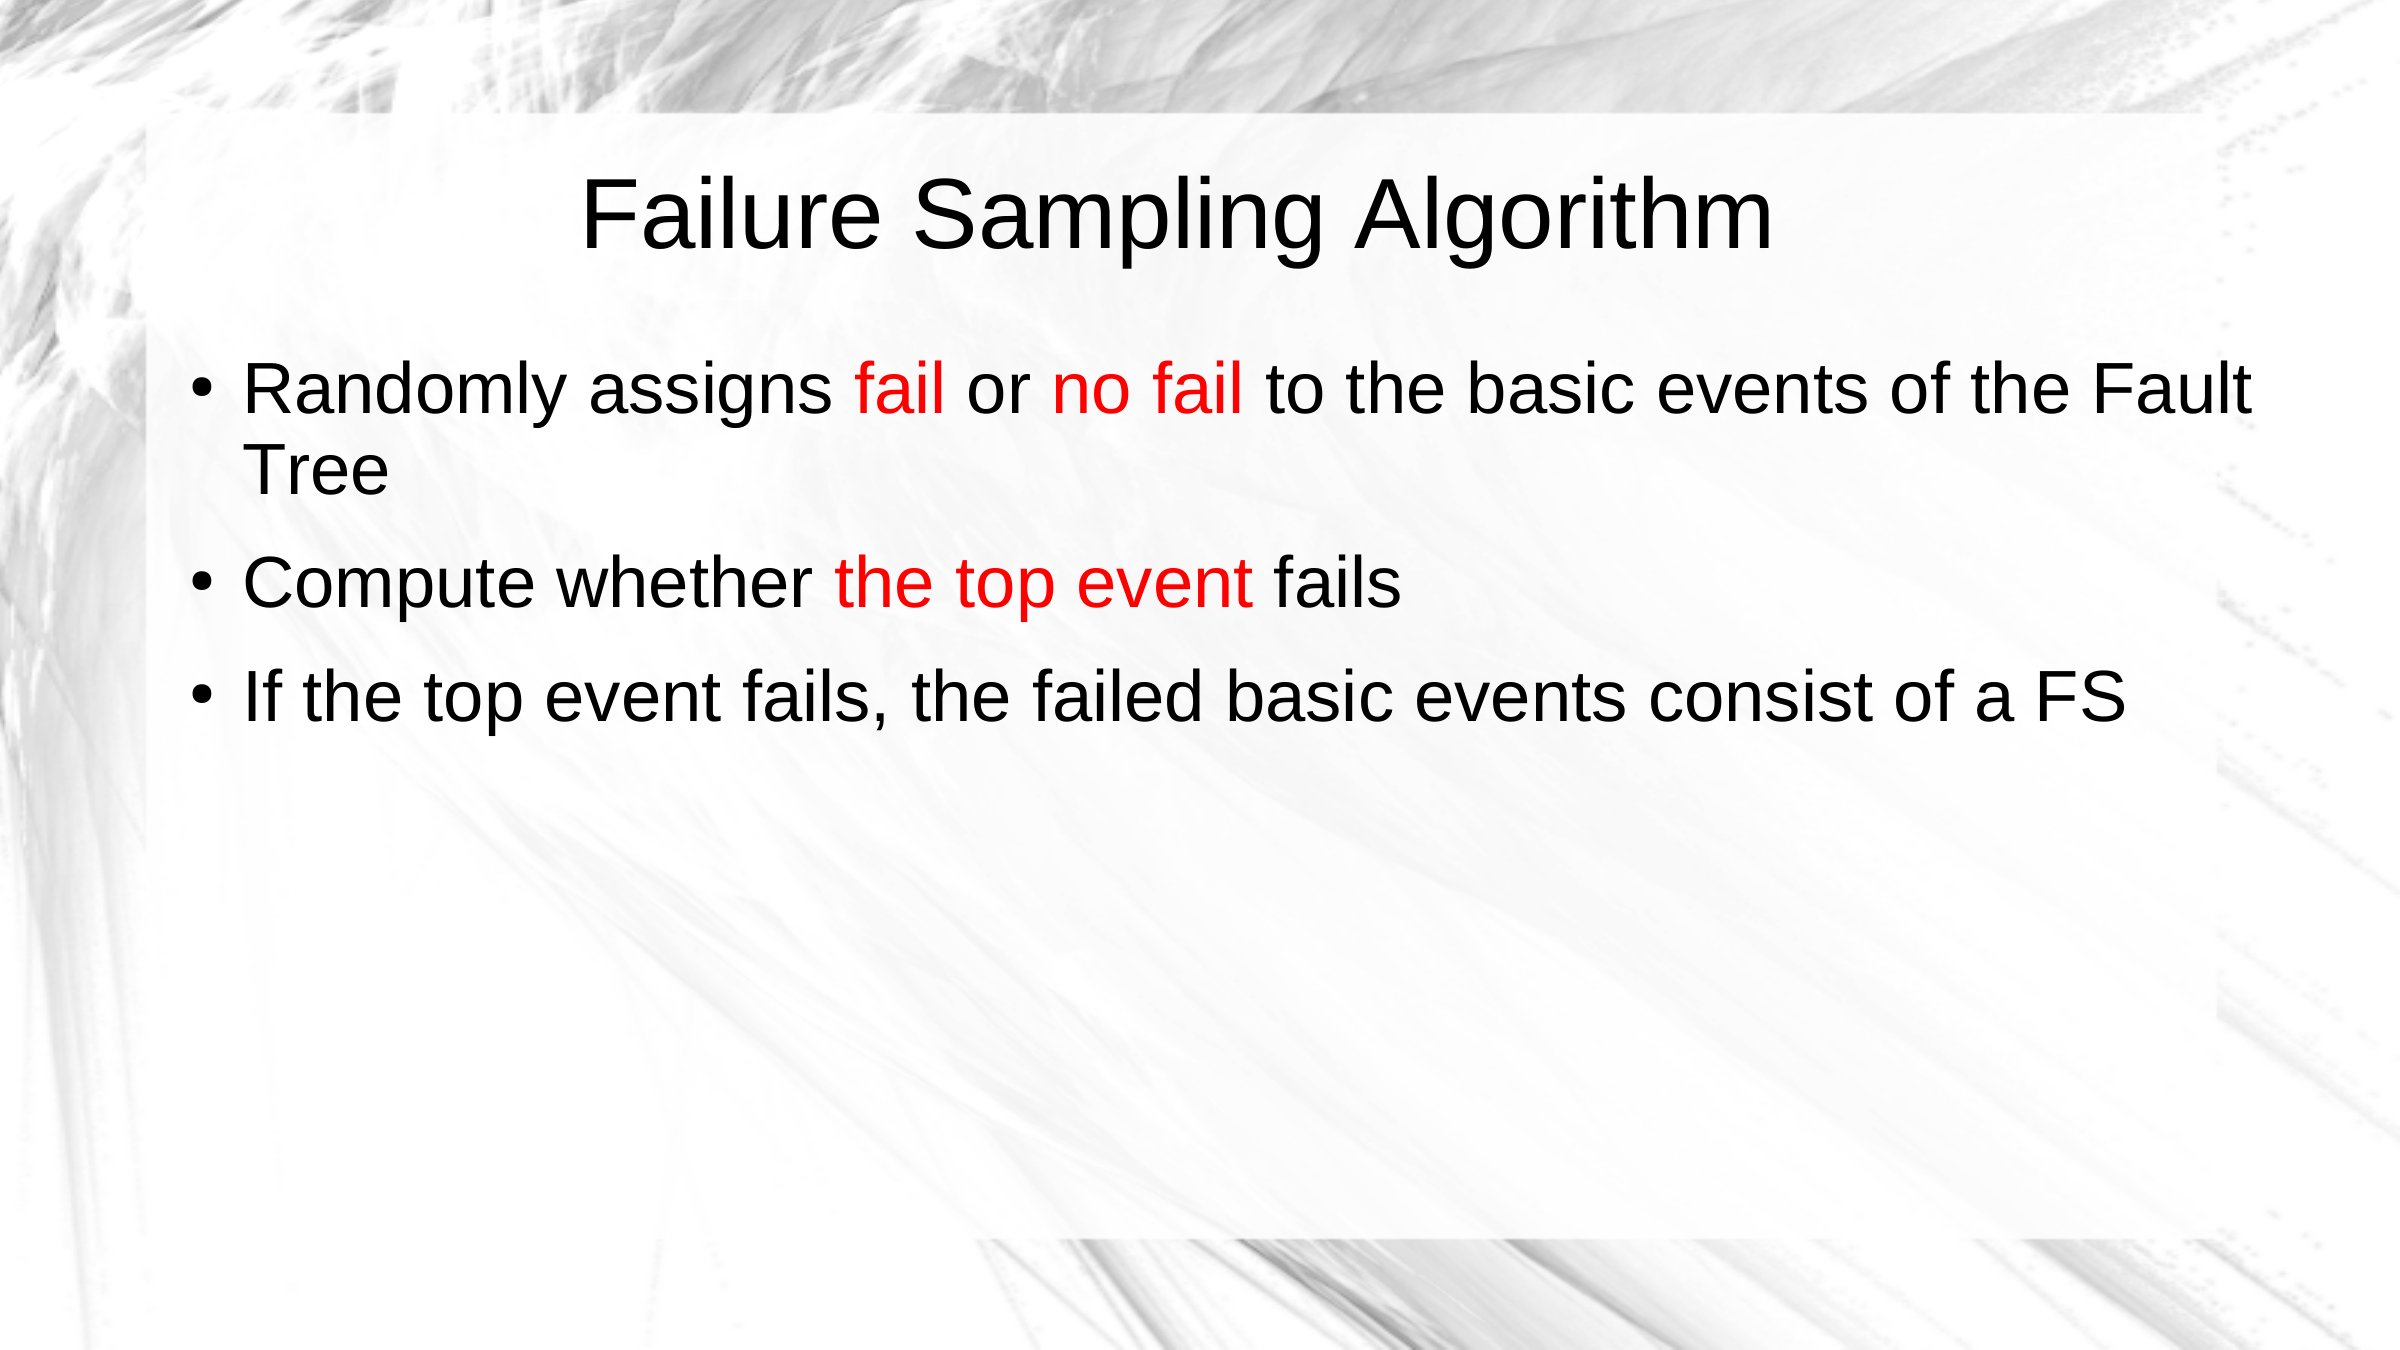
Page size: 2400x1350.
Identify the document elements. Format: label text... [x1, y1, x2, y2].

list Randomly assigns fail or no fail to the basic events of the Fault Tree Compute whether the top event fails If the top event fails, the failed basic events consist of a FS [171, 348, 2280, 1029]
title Failure Sampling Algorithm [171, 122, 2186, 305]
picture [0, 0, 2400, 1350]
